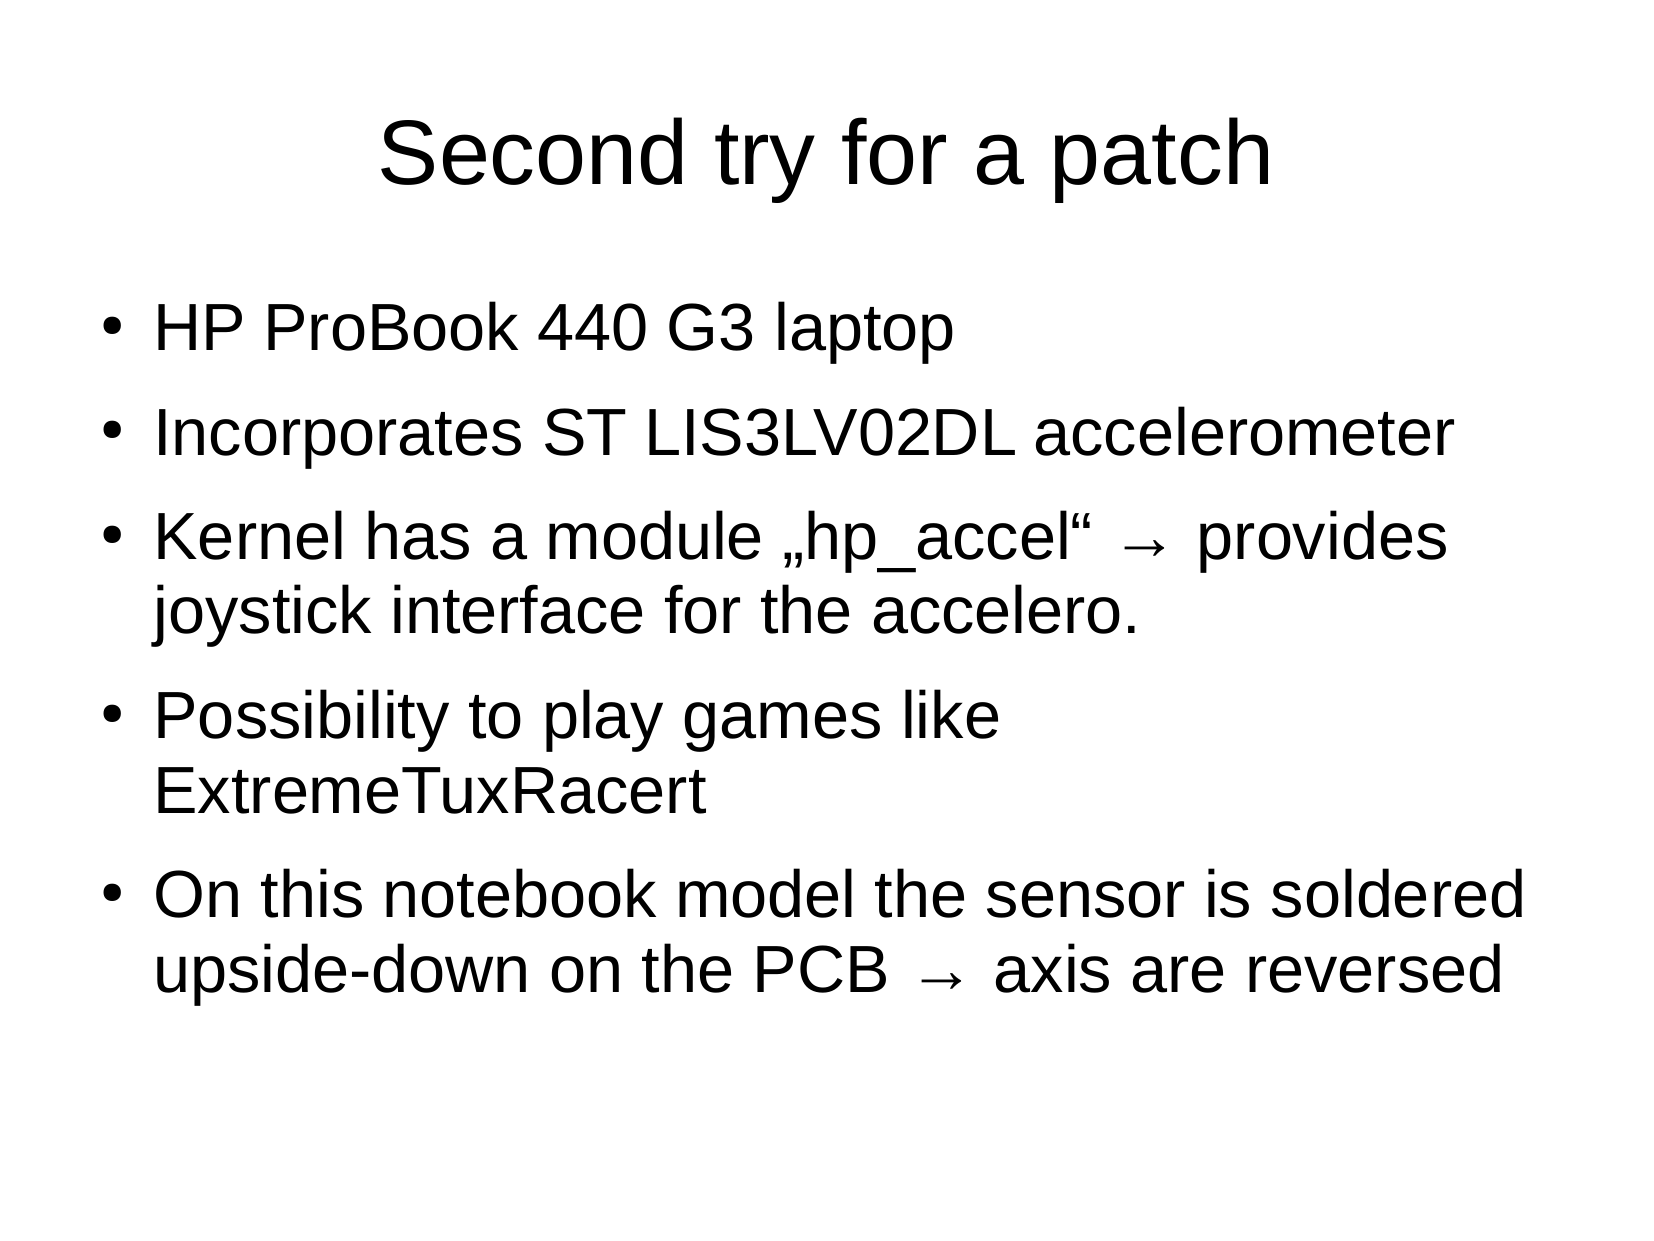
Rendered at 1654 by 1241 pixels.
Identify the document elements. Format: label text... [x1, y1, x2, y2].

list HP ProBook 440 G3 laptop Incorporates ST LIS3LV02DL accelerometer Kernel has a module „hp_accel“ → provides joystick interface for the accelero. Possibility to play games like ExtremeTuxRacert On this notebook model the sensor is soldered upside-down on the PCB → axis are reversed [82, 290, 1571, 1010]
title Second try for a patch [82, 49, 1571, 257]
